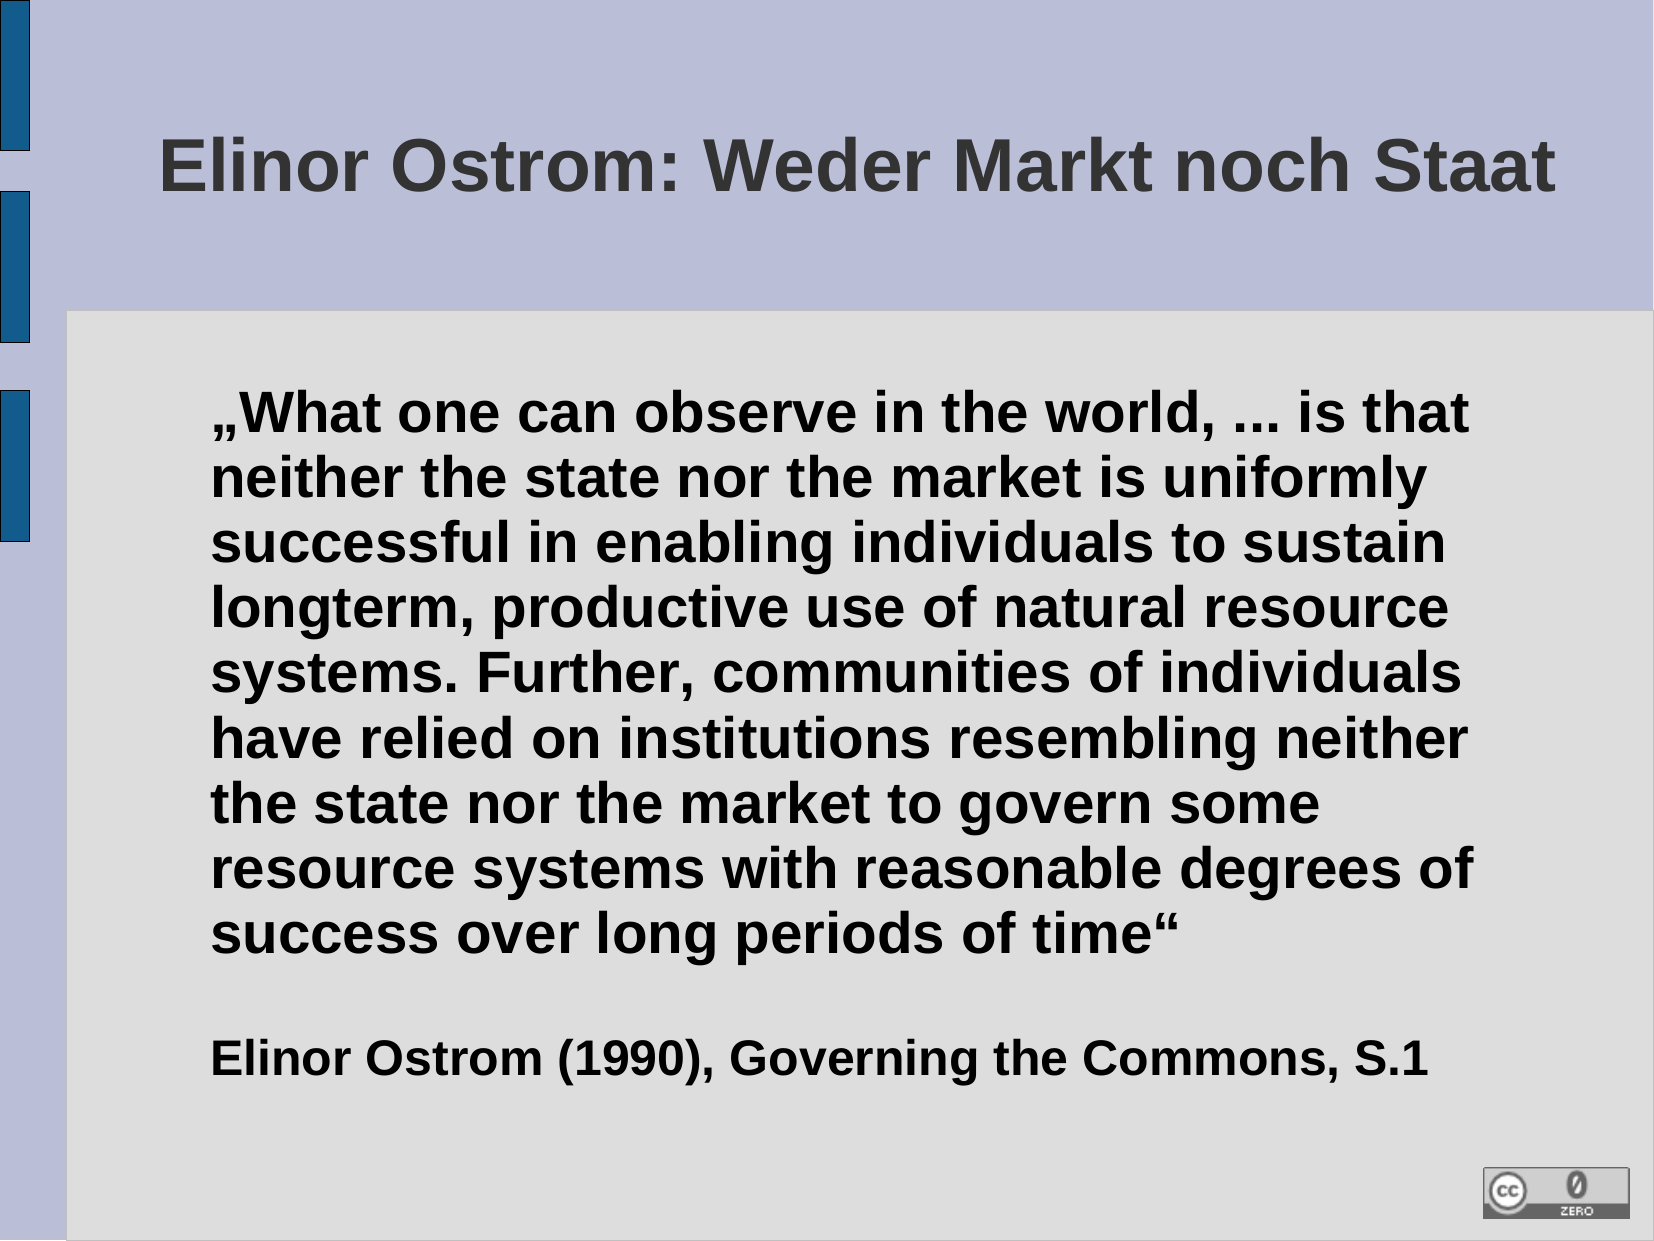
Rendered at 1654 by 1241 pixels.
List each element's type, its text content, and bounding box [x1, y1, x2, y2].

list „What one can observe in the world, ... is that neither the state nor the market is uniformly successful in enabling individuals to sustain longterm, productive use of natural resource systems. Further, communities of individuals have relied on institutions resembling neither the state nor the market to govern some resource systems with reasonable degrees of success over long periods of time“ Elinor Ostrom (1990), Governing the Commons, S.1 [210, 380, 1536, 1173]
picture [1483, 1167, 1630, 1219]
title Elinor Ostrom: Weder Markt noch Staat [121, 61, 1595, 269]
